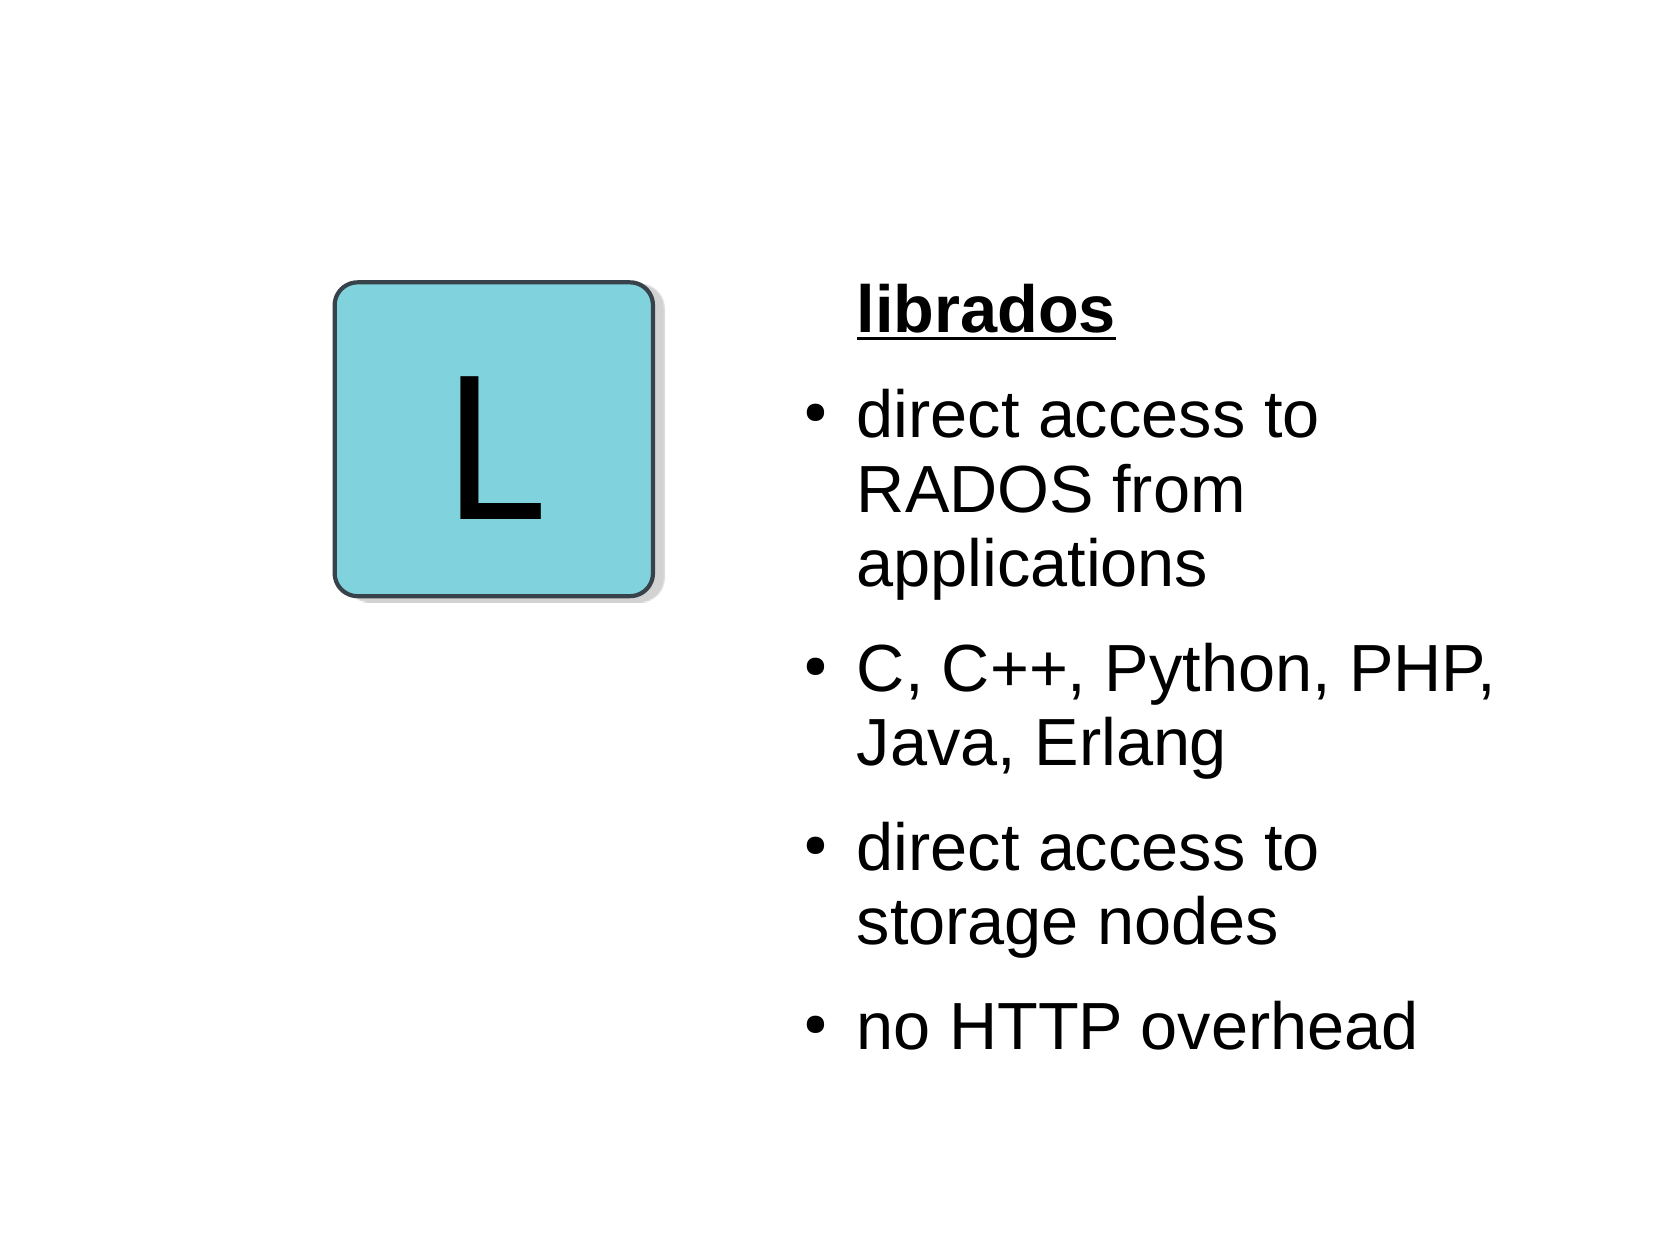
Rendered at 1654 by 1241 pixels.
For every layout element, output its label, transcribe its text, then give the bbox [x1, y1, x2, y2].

text_box L [334, 282, 653, 597]
list librados direct access to RADOS from applications C, C++, Python, PHP, Java, Erlang direct access to storage nodes no HTTP overhead [786, 272, 1513, 826]
